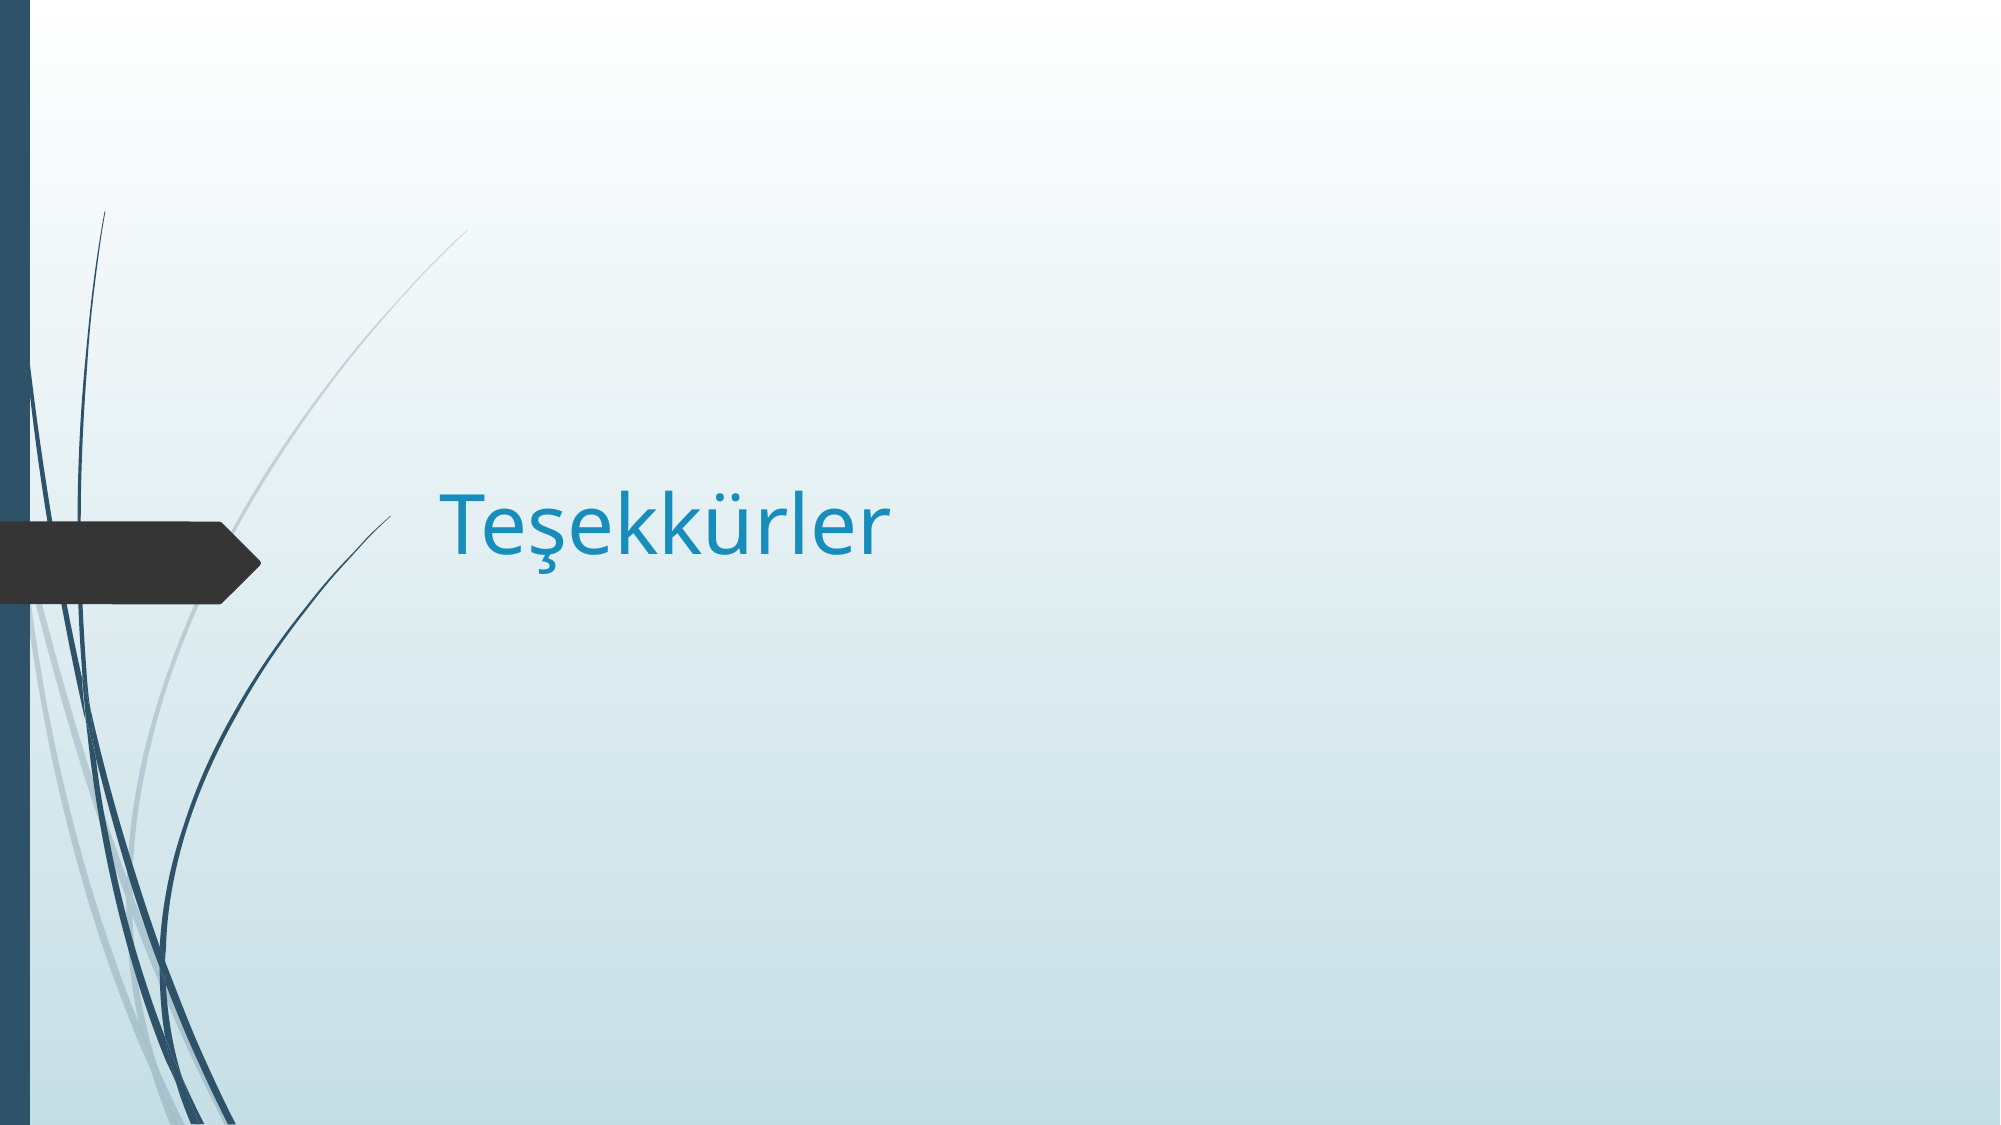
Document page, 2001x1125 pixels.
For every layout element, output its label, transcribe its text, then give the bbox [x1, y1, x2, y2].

title Teşekkürler [424, 337, 1888, 579]
